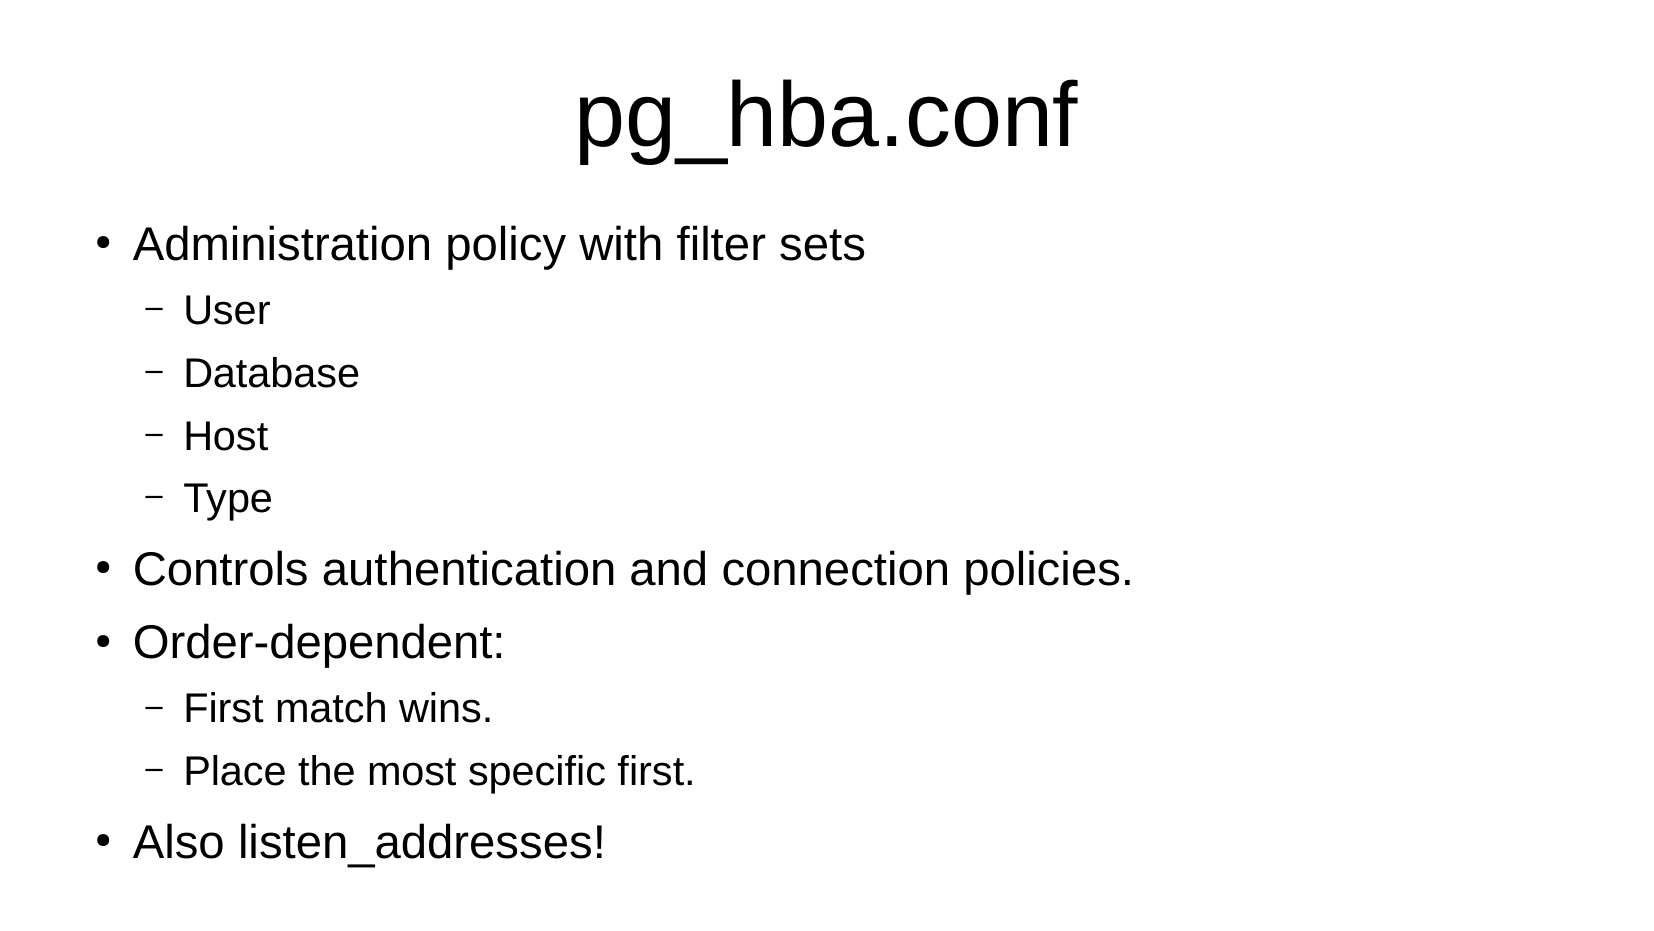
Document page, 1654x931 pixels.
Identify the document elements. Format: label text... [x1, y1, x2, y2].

title pg_hba.conf [82, 37, 1571, 193]
list Administration policy with filter sets User Database Host Type Controls authentication and connection policies. Order-dependent: First match wins. Place the most specific first. Also listen_addresses! [82, 217, 1571, 871]
